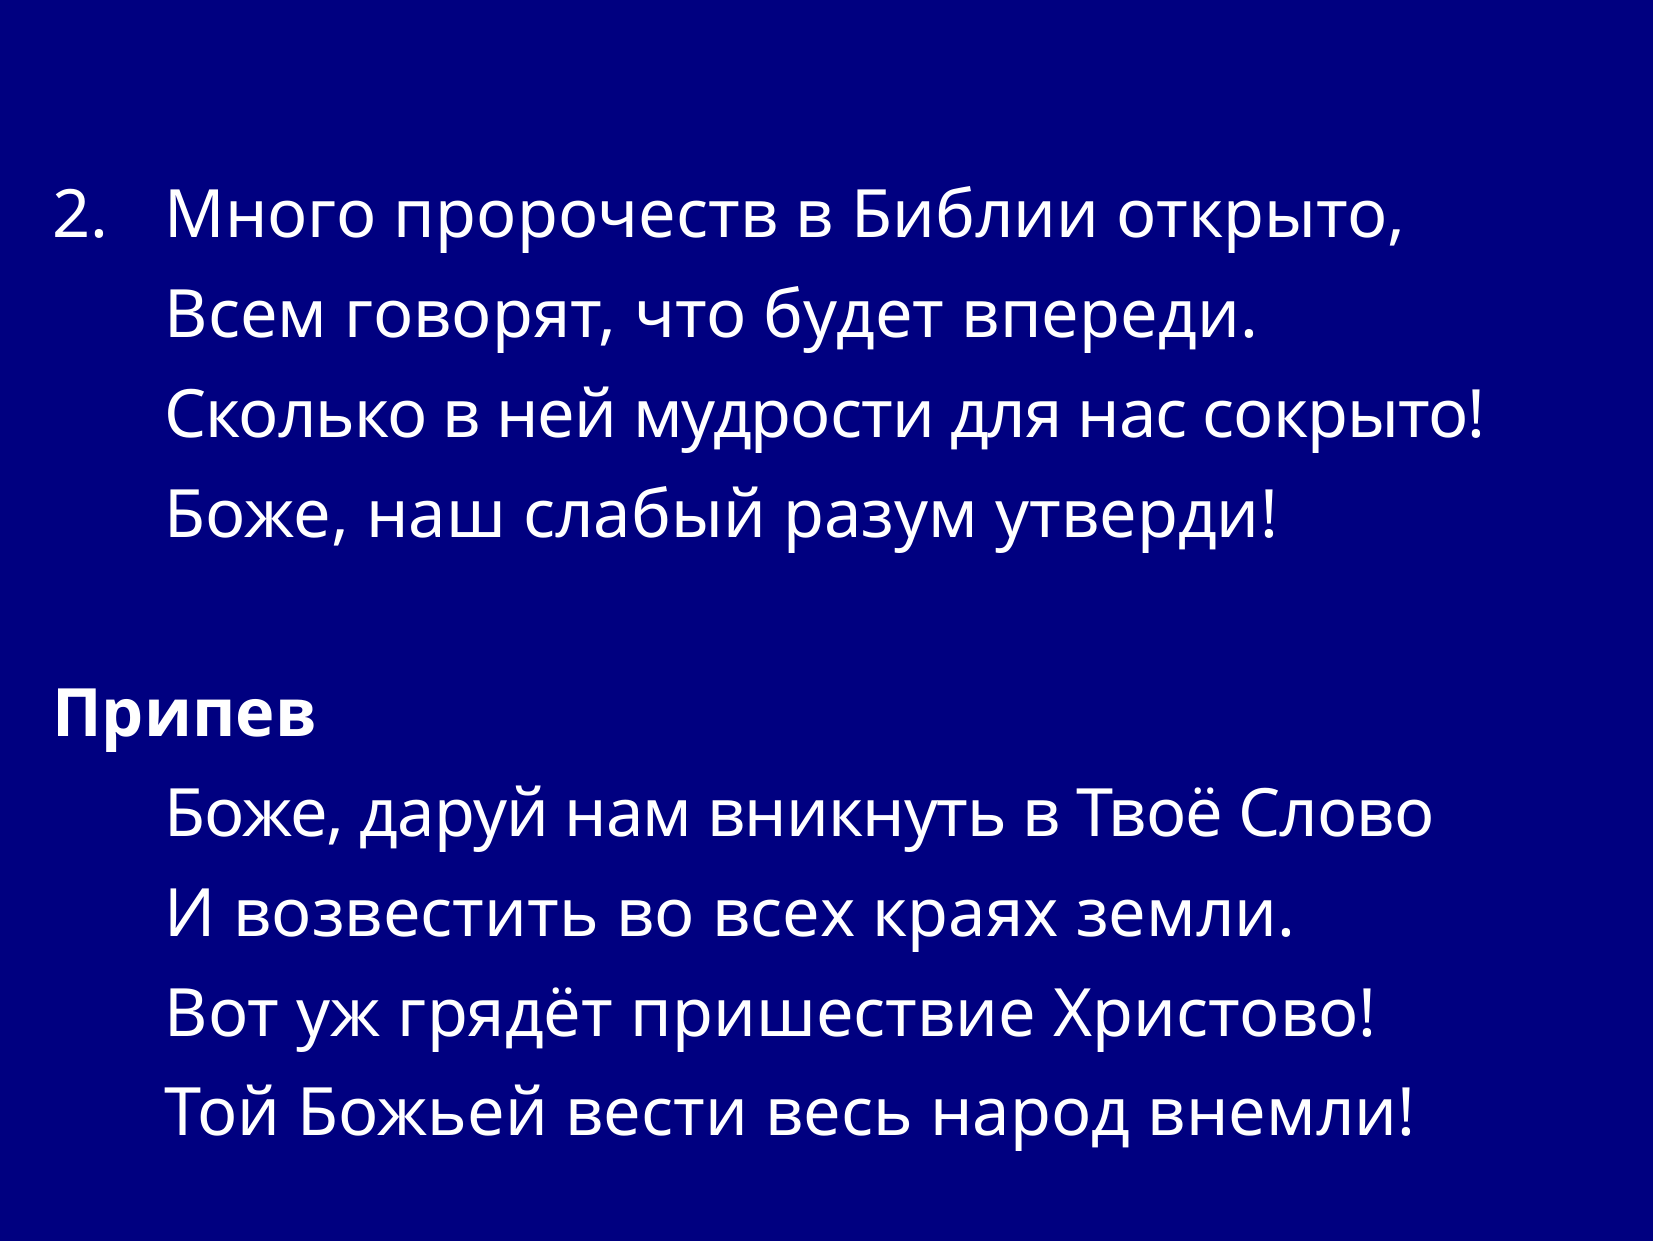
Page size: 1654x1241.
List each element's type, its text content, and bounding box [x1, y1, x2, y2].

text_box 2. Много пророчеств в Библии открыто, Всем говорят, что будет впереди. Сколько в ней мудрости для нас сокрыто! Боже, наш слабый разум утверди! Припев Боже, даруй нам вникнуть в Твоё Слово И возвестить во всех краях земли. Вот уж грядёт пришествие Христово! Той Божьей вести весь народ внемли! [37, 150, 1653, 1163]
